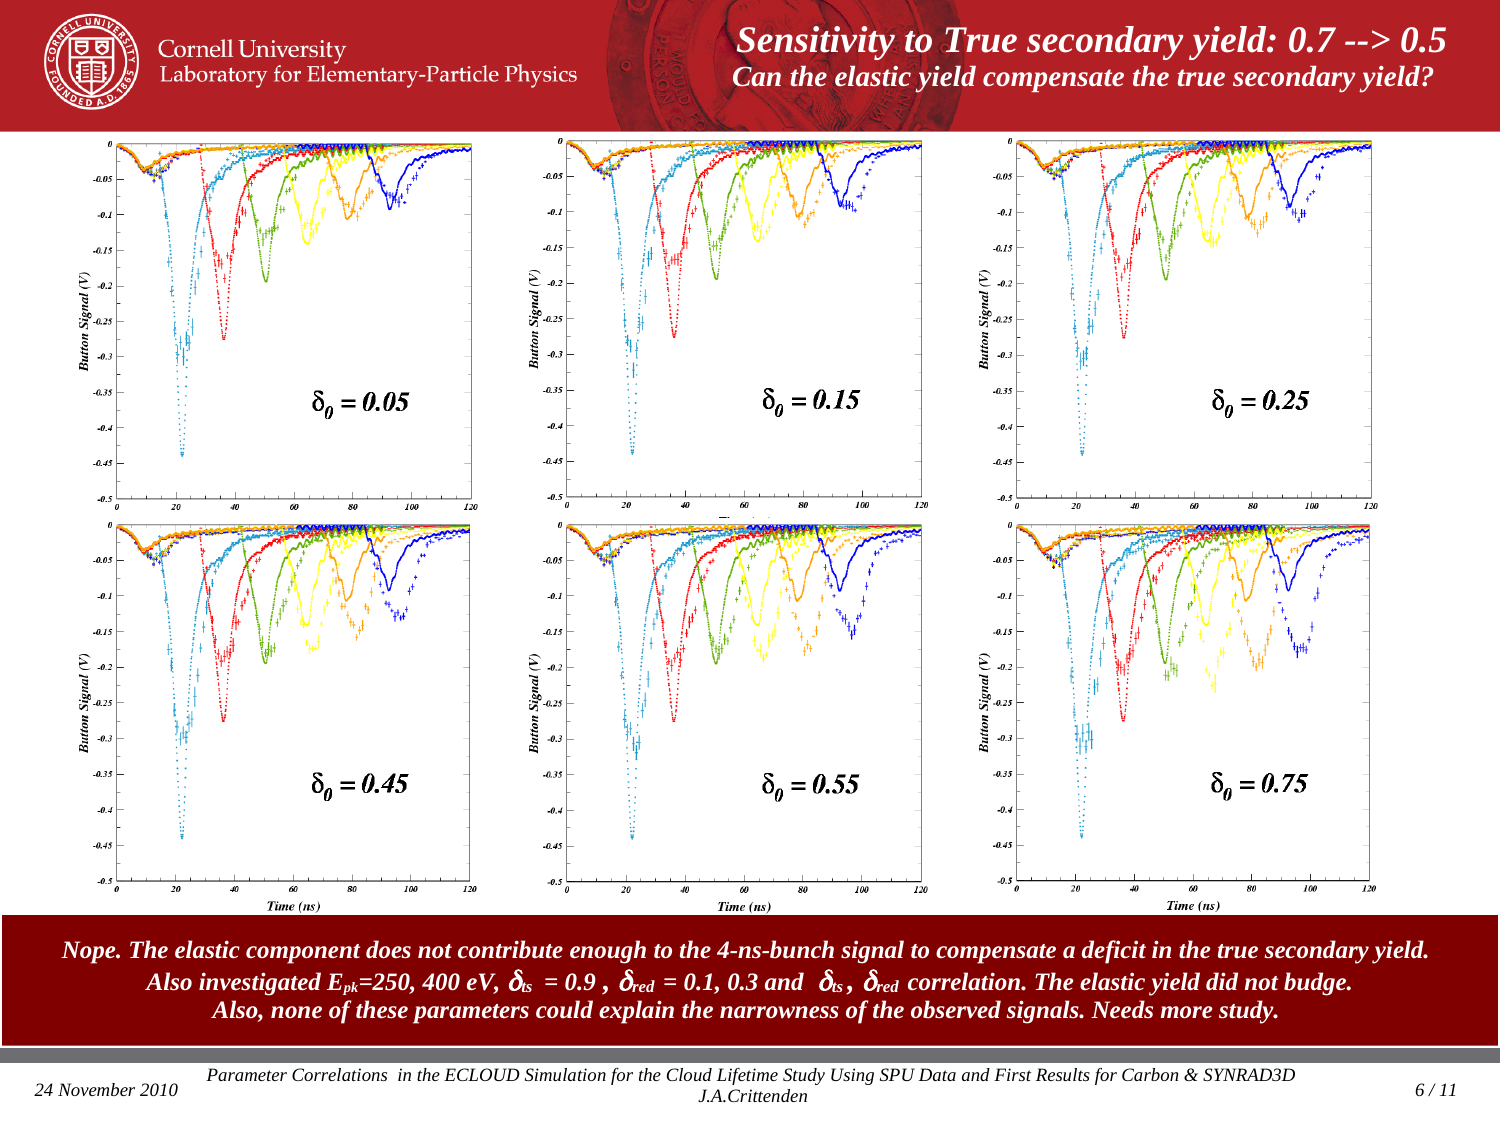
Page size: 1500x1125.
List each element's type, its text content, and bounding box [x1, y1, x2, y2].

picture [75, 137, 481, 915]
picture [975, 134, 1381, 915]
text_box Sensitivity to True secondary yield: 0.7 --> 0.5 Can the elastic yield compensate the true secondary yield? [674, 11, 1500, 110]
picture [0, 0, 1500, 132]
text_box Nope. The elastic component does not contribute enough to the 4-ns-bunch signal to compensate a deficit in the true secondary yield. Also investigated Epk=250, 400 eV, dts = 0.9 , dred = 0.1, 0.3 and dts , dred correlation. The elastic yield did not budge. Also, none of these parameters could explain the narrowness of the observed signals. Needs more study. [2, 915, 1498, 1046]
picture [525, 134, 931, 915]
